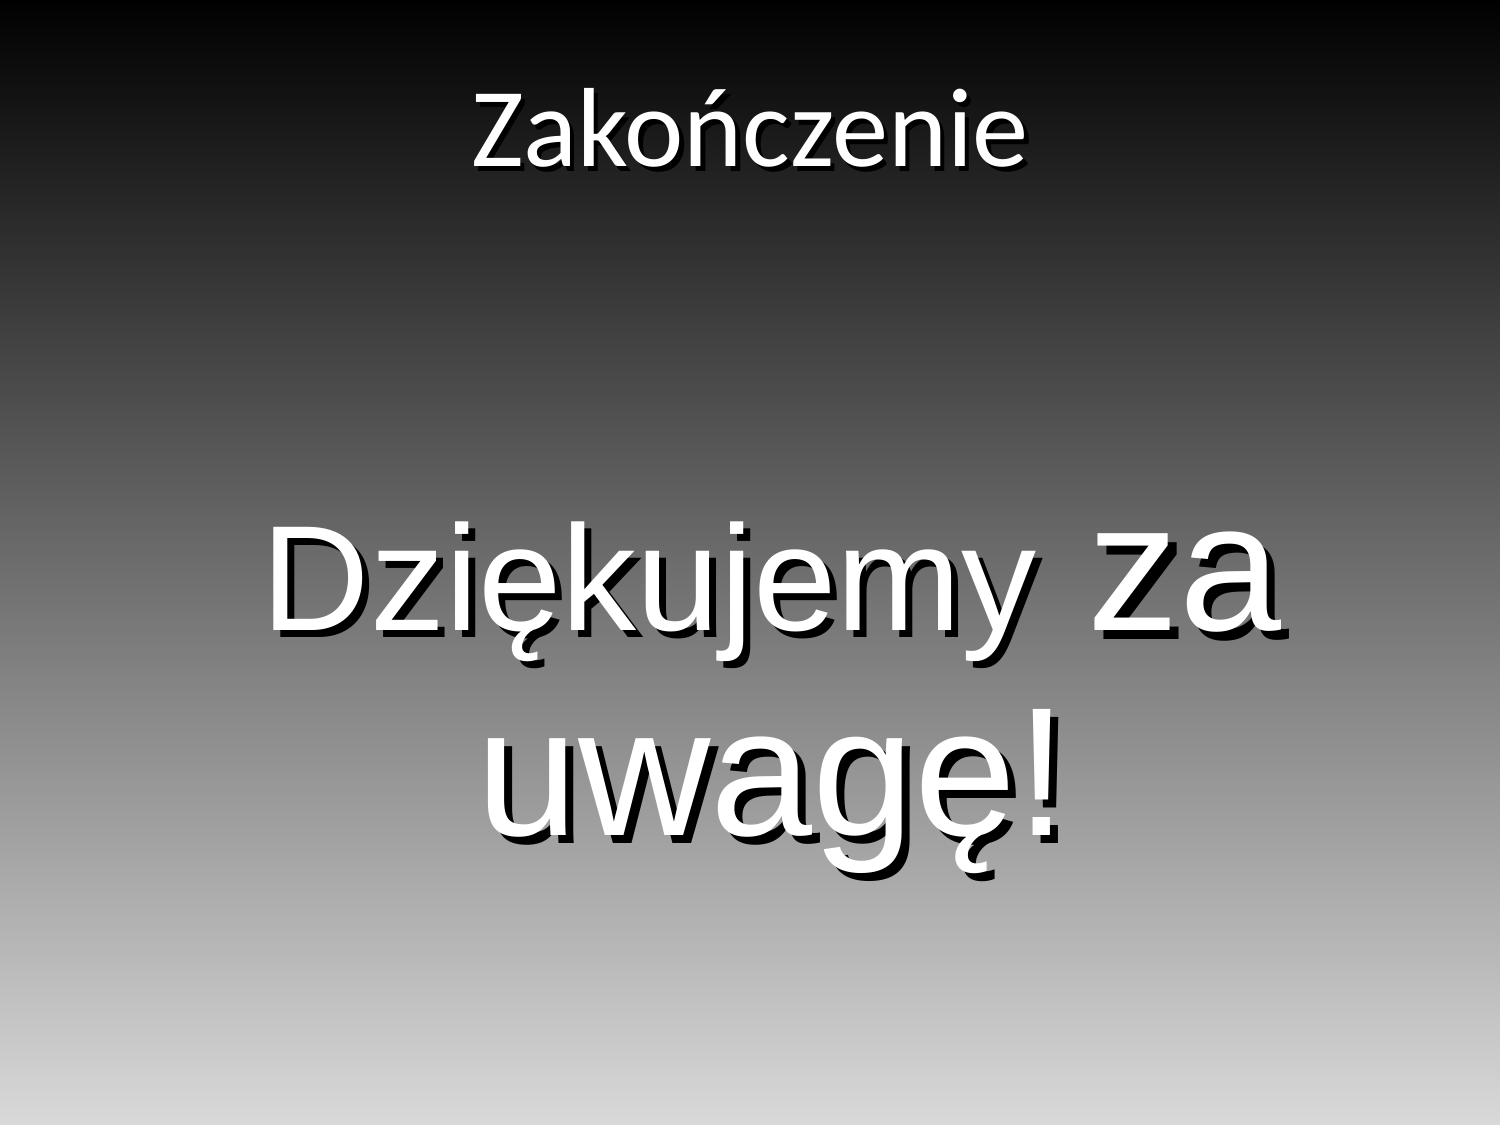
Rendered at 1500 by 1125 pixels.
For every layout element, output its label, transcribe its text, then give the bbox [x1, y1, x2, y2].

subtitle Dziękujemy za uwagę! [96, 305, 1447, 1034]
title Zakończenie [75, 52, 1425, 226]
